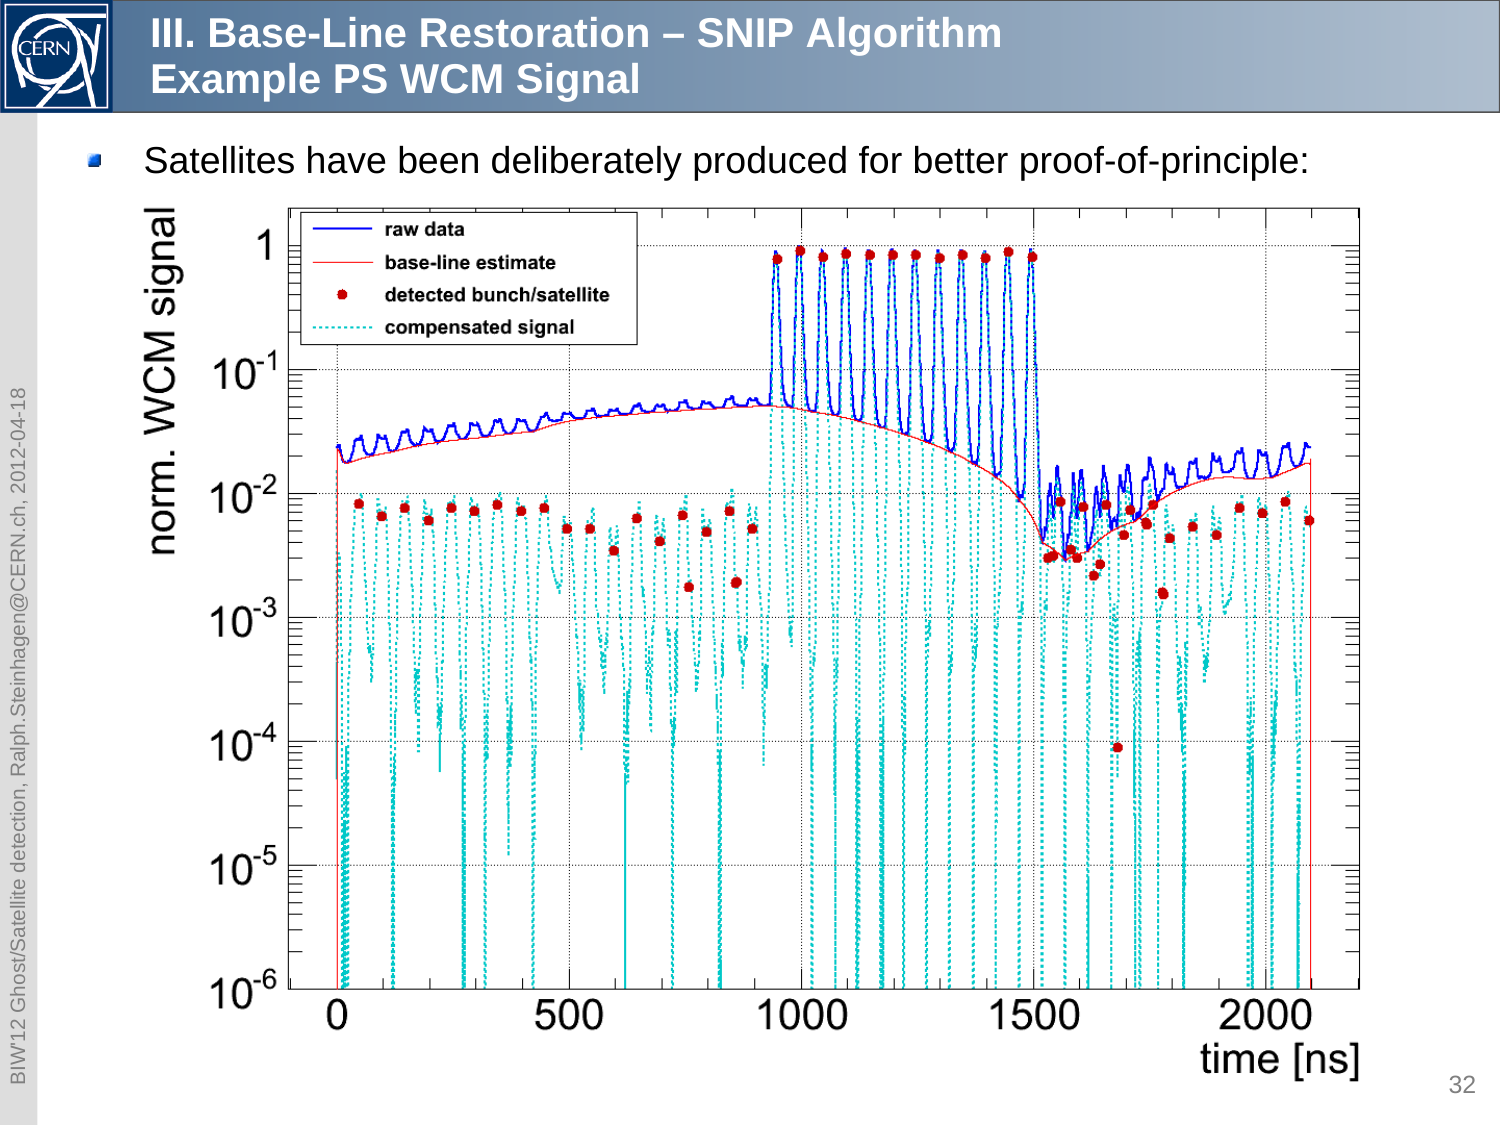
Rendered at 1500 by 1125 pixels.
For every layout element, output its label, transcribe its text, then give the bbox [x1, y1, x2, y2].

picture [0, 0, 113, 113]
list Satellites have been deliberately produced for better proof-of-principle: [87, 137, 1438, 1030]
picture [139, 190, 1384, 1098]
title III. Base-Line Restoration – SNIP Algorithm Example PS WCM Signal [150, 0, 1201, 113]
